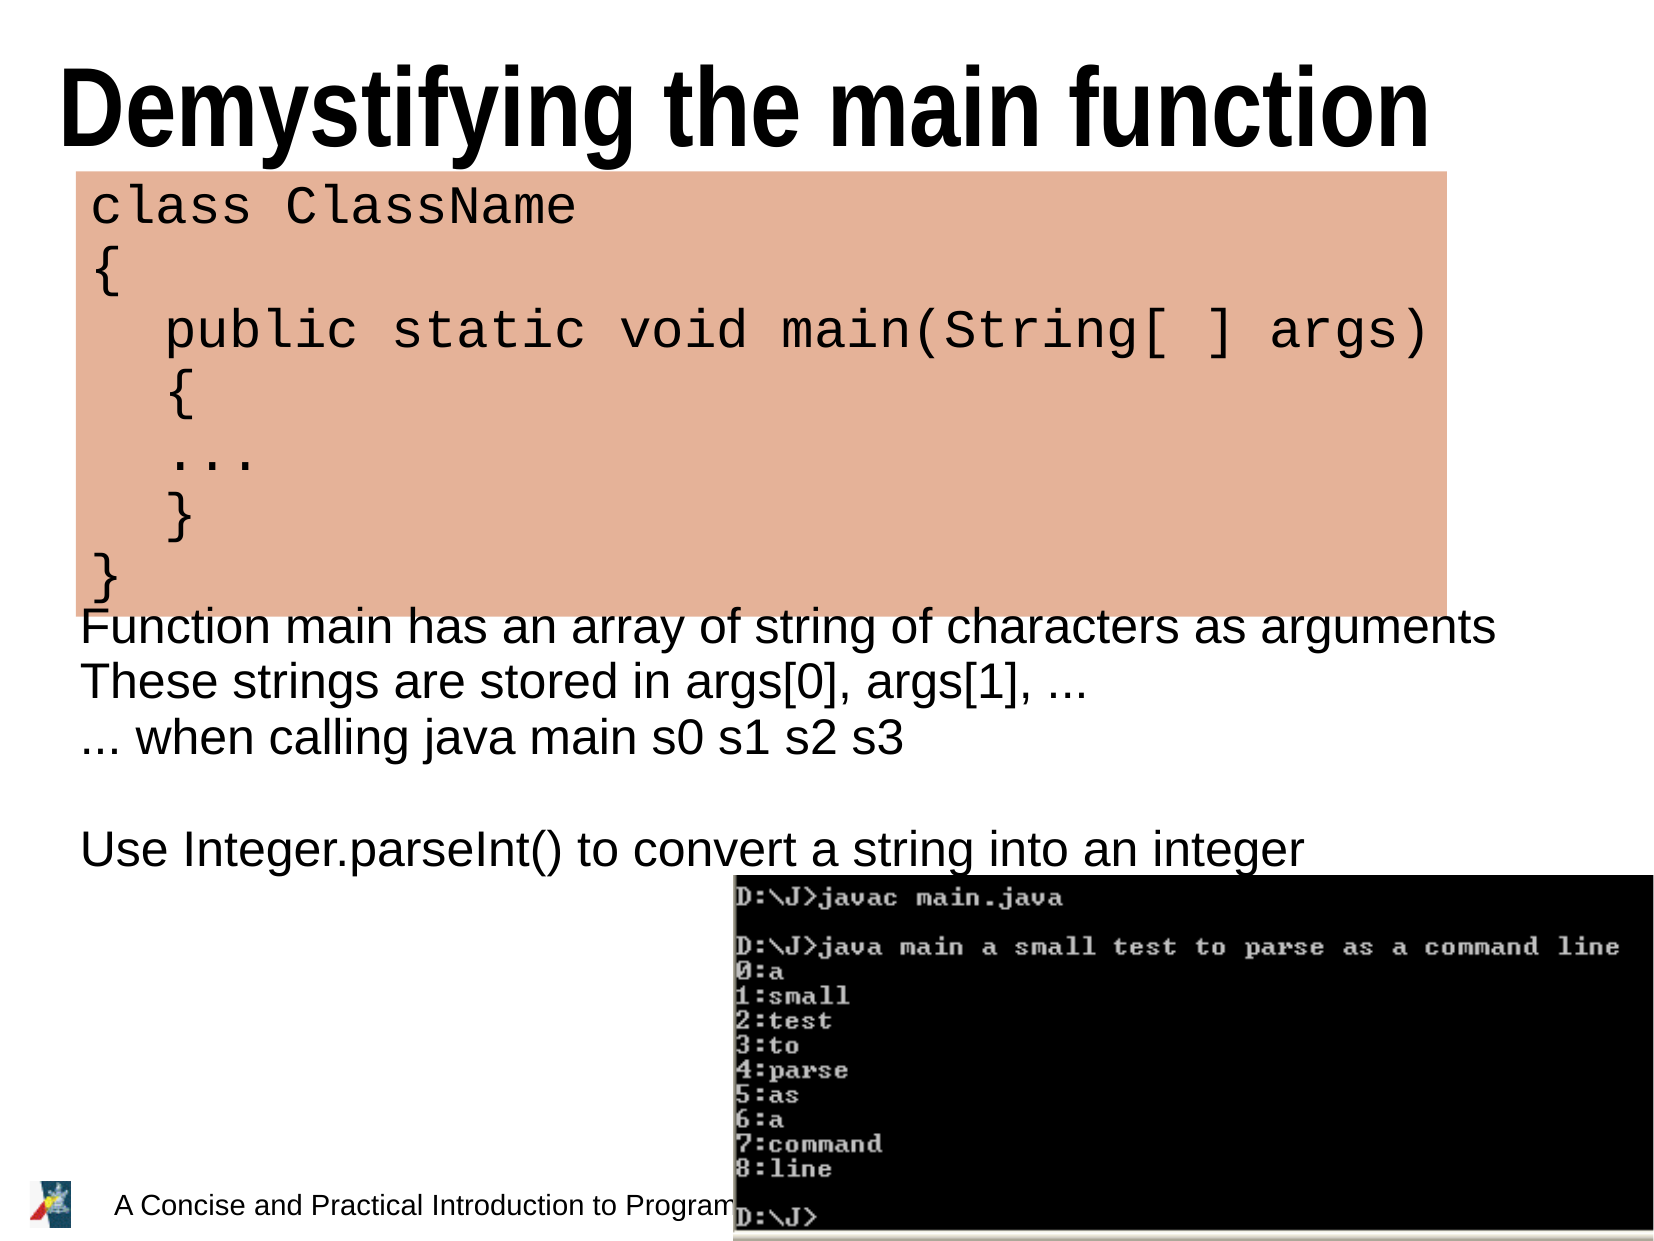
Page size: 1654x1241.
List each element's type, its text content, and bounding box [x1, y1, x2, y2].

text_box class ClassName { public static void main(String[ ] args) { ... } } [75, 171, 1447, 590]
text_box Demystifying the main function [43, 33, 1447, 178]
text_box Function main has an array of string of characters as arguments These strings are stored in args[0], args[1], ... ... when calling java main s0 s1 s2 s3 Use Integer.parseInt() to convert a string into an integer [64, 590, 1513, 885]
picture [29, 1181, 71, 1228]
picture [733, 875, 1654, 1241]
